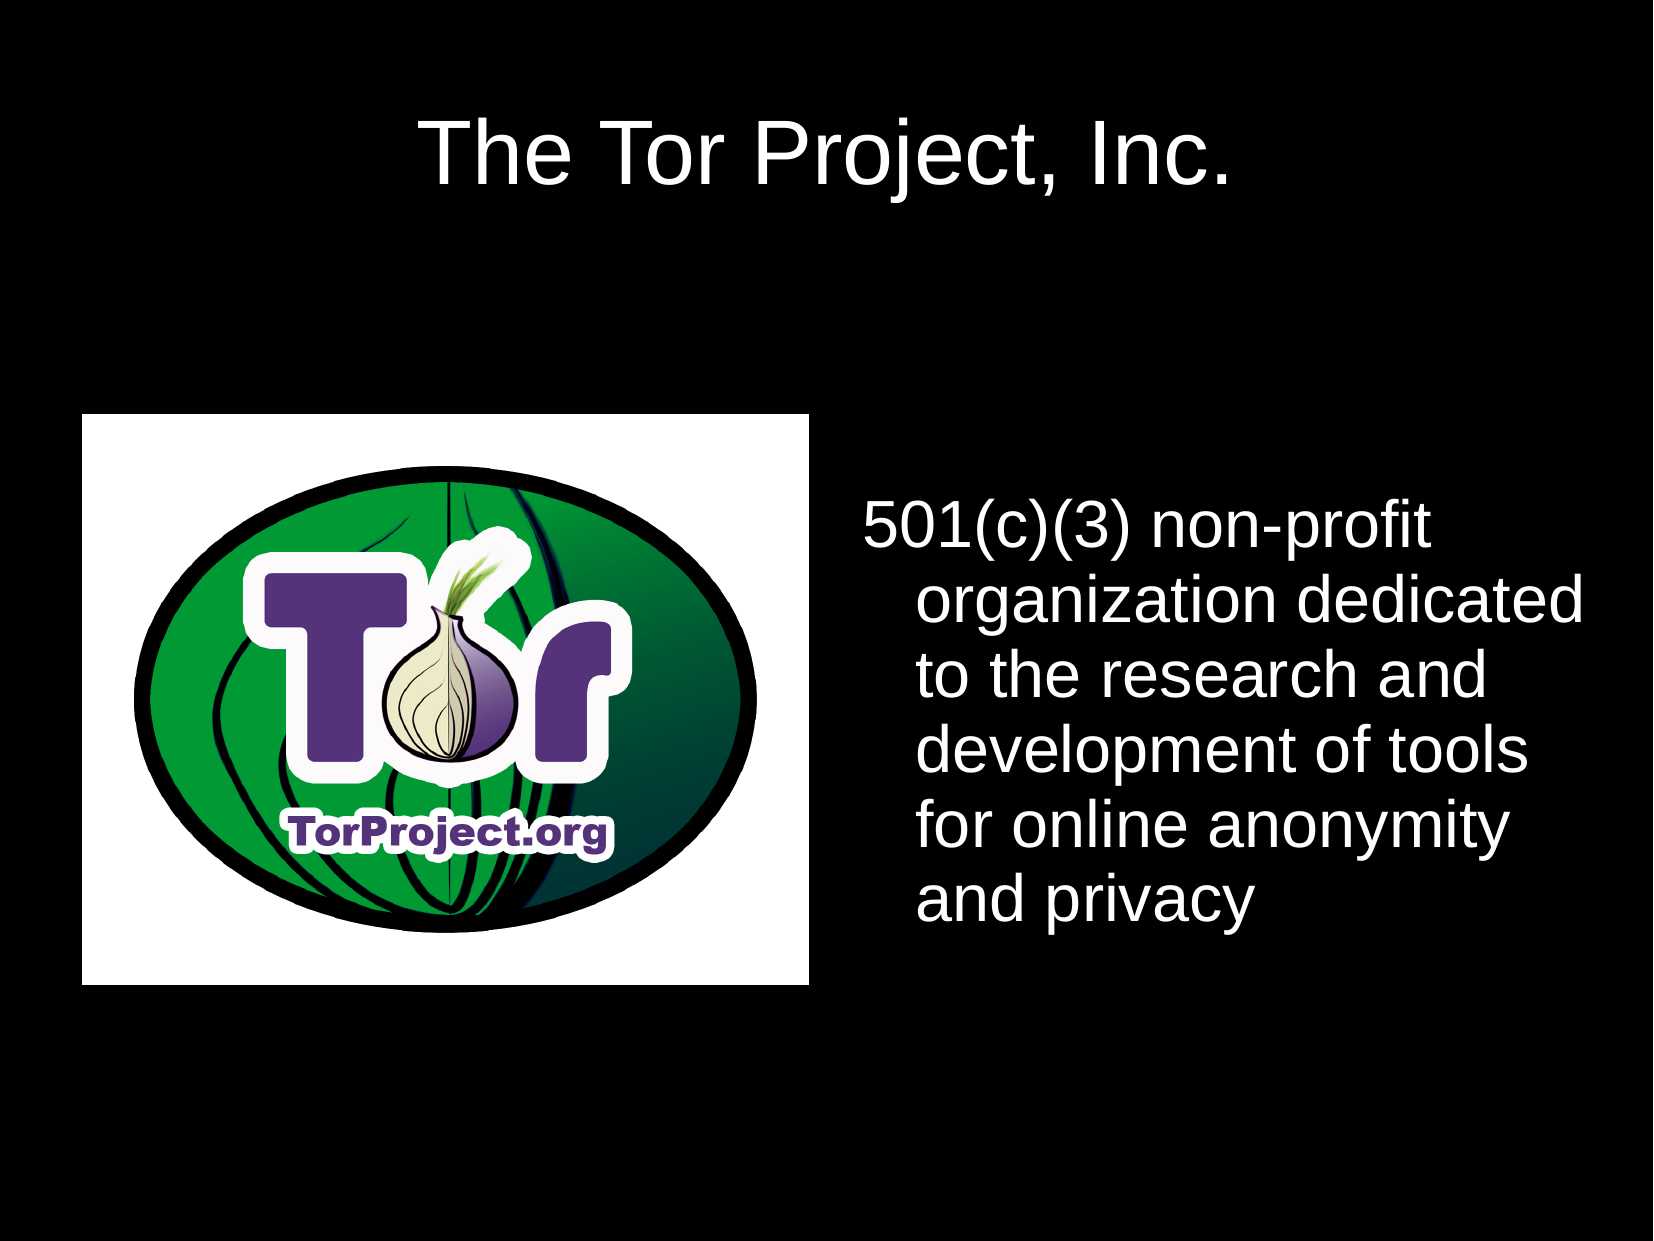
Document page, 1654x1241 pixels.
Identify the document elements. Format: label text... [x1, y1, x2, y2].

picture [82, 414, 809, 985]
title The Tor Project, Inc. [82, 49, 1571, 257]
list 501(c)(3) non-profit organization dedicated to the research and development of tools for online anonymity and privacy [844, 487, 1613, 938]
